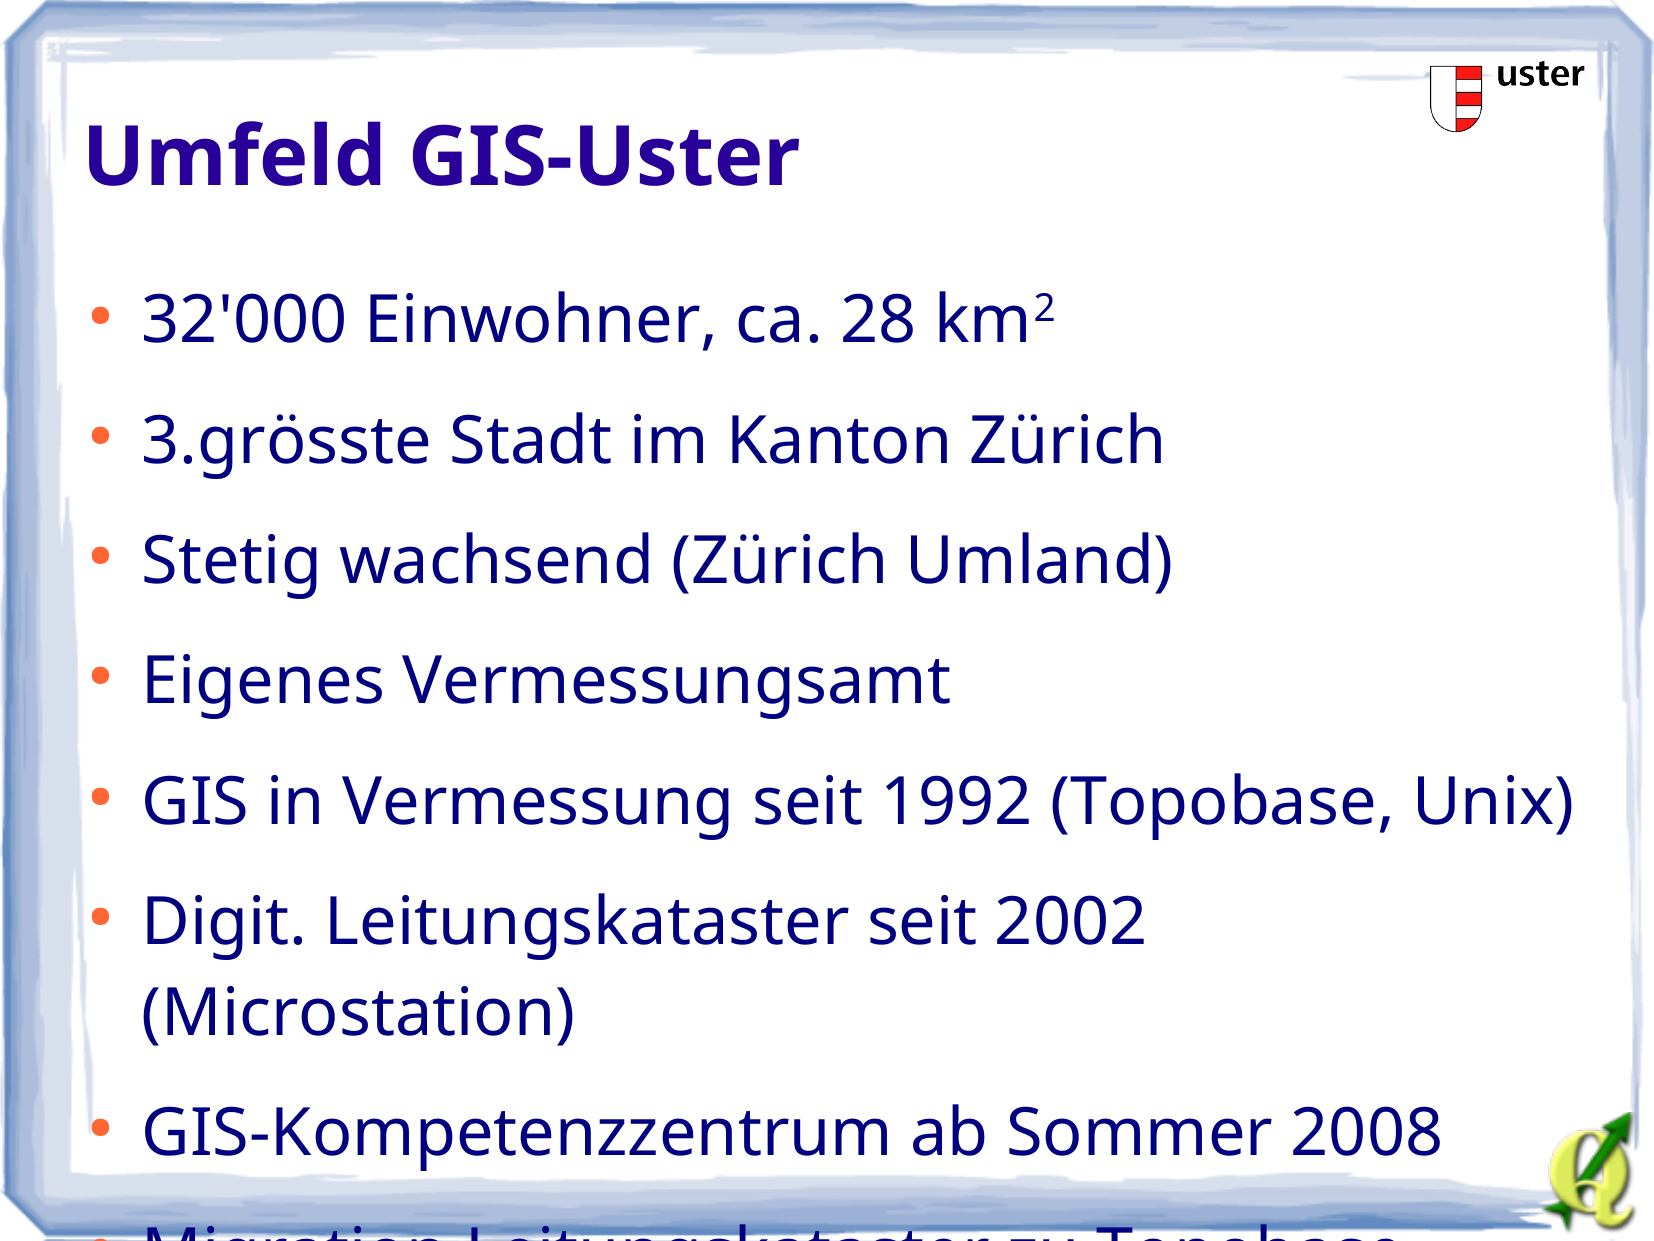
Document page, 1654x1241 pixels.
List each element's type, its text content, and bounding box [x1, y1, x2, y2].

picture [0, 0, 1654, 1241]
title Umfeld GIS-Uster [82, 56, 1571, 250]
list 32'000 Einwohner, ca. 28 km2 3.grösste Stadt im Kanton Zürich Stetig wachsend (Zürich Umland) Eigenes Vermessungsamt GIS in Vermessung seit 1992 (Topobase, Unix) Digit. Leitungskataster seit 2002 (Microstation) GIS-Kompetenzzentrum ab Sommer 2008 Migration Leitungskataster zu Topobase, 2009 [70, 271, 1583, 1101]
